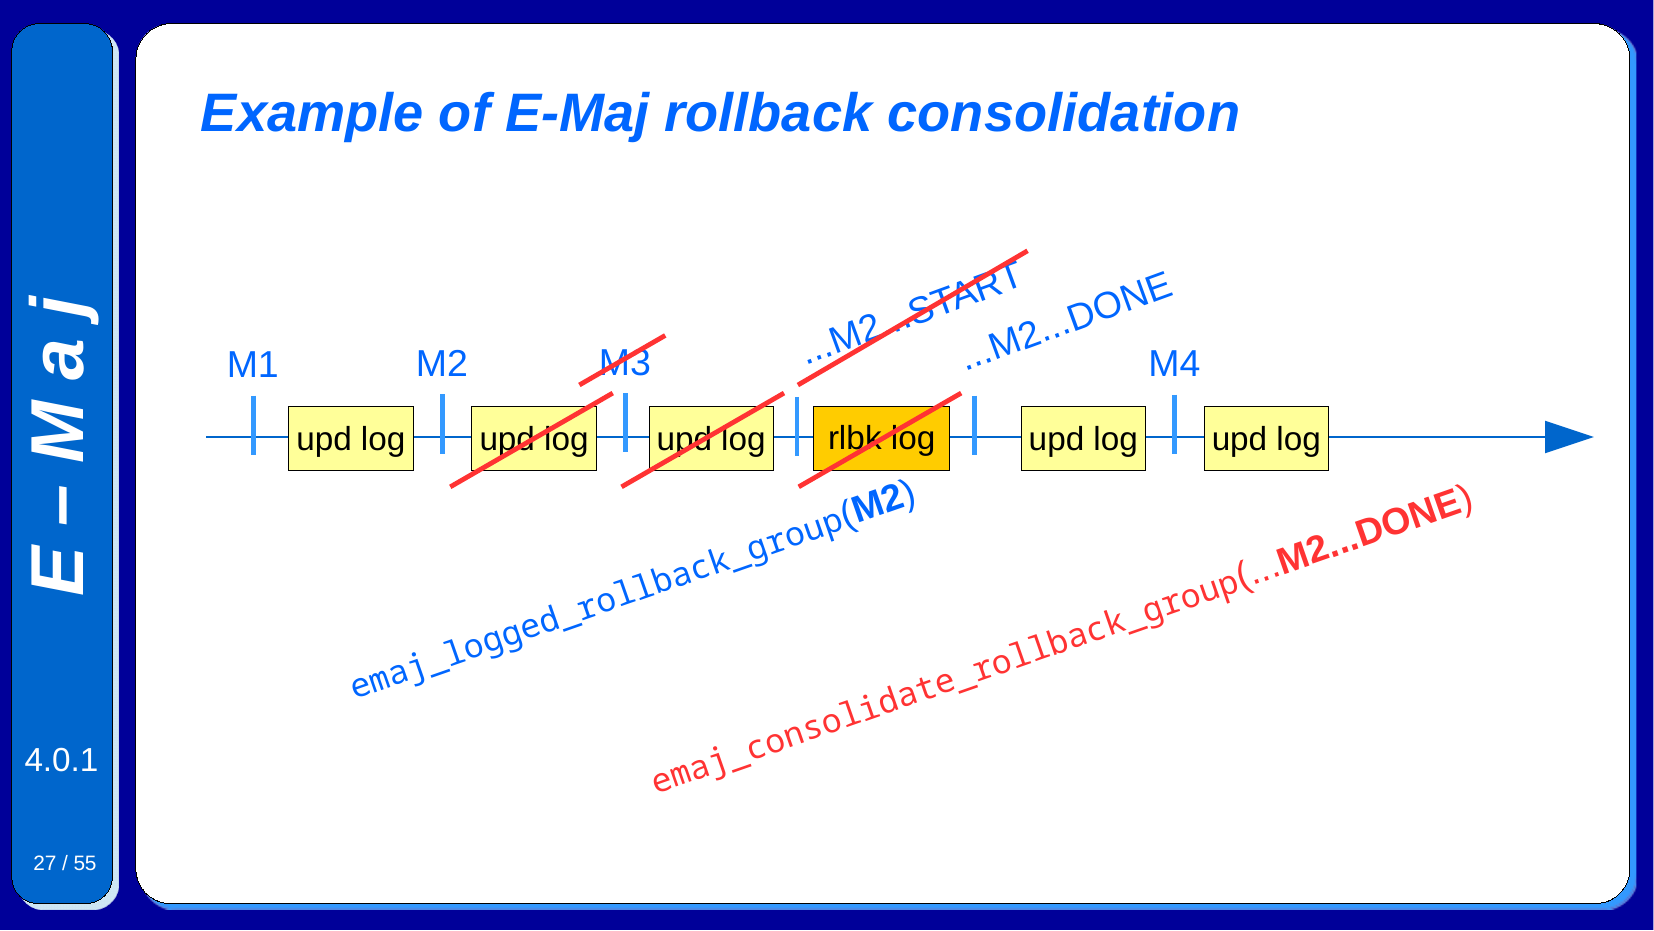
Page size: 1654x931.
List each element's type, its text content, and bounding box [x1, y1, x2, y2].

text_box M1 [212, 336, 294, 394]
text_box emaj_consolidate_rollback_group(...M2...DONE) [627, 462, 1499, 825]
text_box rlbk log [833, 406, 950, 471]
text_box upd log [656, 406, 774, 471]
text_box upd log [485, 406, 597, 471]
text_box upd log [1021, 406, 1146, 471]
text_box emaj_logged_rollback_group(M2) [326, 471, 941, 731]
title Example of E-Maj rollback consolidation [200, 34, 1575, 191]
text_box ...M2...START [777, 241, 1046, 383]
text_box M4 [1133, 335, 1216, 393]
text_box M2 [401, 335, 483, 393]
text_box upd log [288, 406, 414, 471]
text_box upd log [1204, 406, 1329, 471]
text_box upd log [649, 406, 755, 467]
text_box rlbk log [813, 406, 932, 471]
text_box M3 [584, 334, 661, 378]
text_box upd log [471, 406, 583, 471]
text_box ...M2...DONE [937, 250, 1195, 391]
text_box M3 [584, 339, 666, 392]
